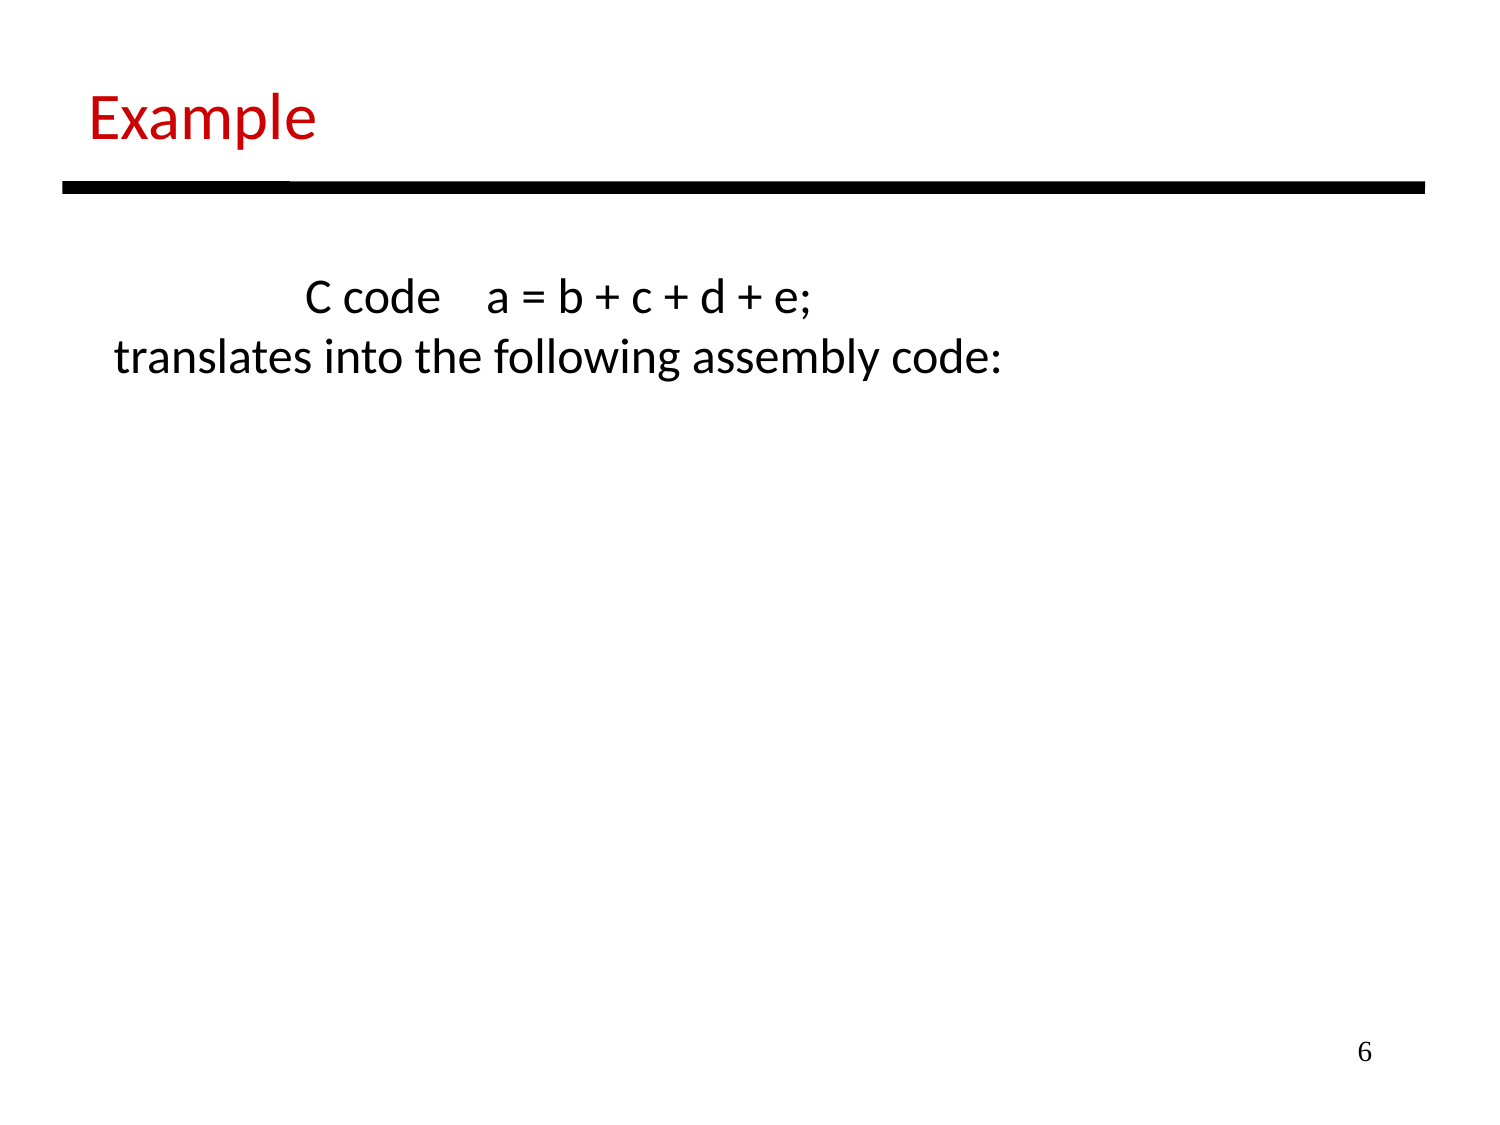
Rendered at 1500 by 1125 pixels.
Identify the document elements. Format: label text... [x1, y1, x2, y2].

text_box C code a = b + c + d + e; translates into the following assembly code: [98, 256, 1019, 512]
slide_number <number> [1074, 1025, 1388, 1100]
text_box Example [73, 65, 333, 160]
